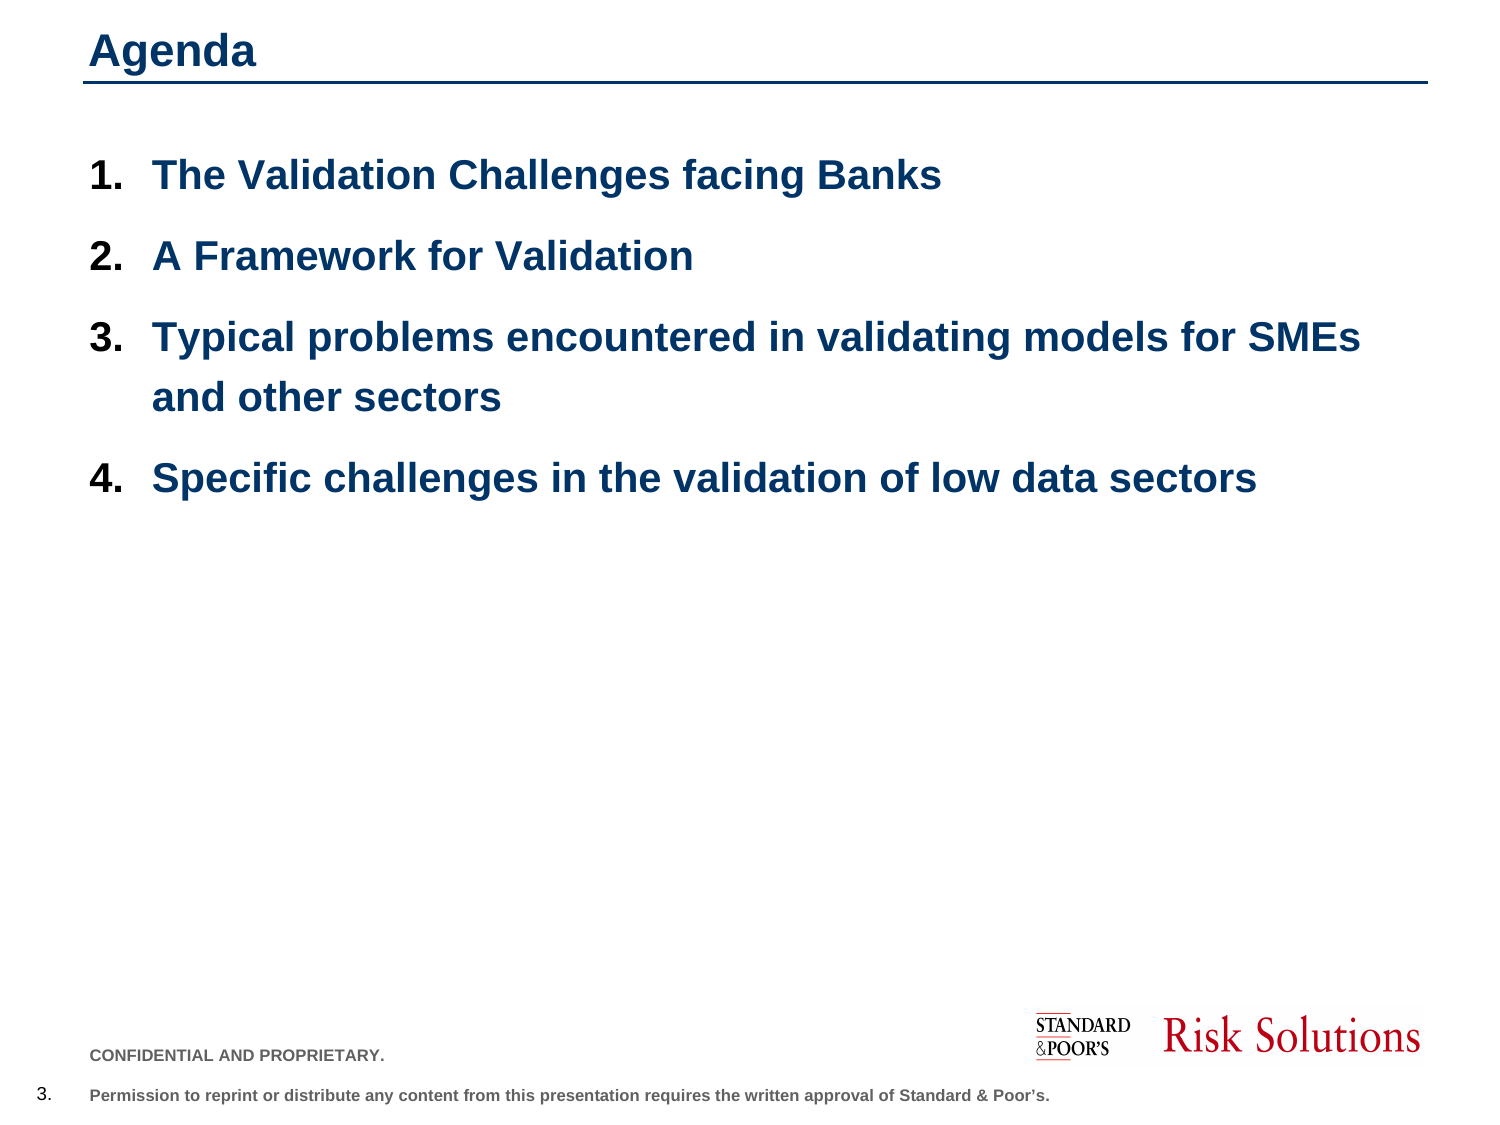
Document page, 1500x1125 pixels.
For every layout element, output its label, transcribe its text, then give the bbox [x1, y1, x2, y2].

title Agenda [73, 8, 1429, 85]
picture [1029, 1004, 1424, 1067]
list The Validation Challenges facing Banks A Framework for Validation Typical problems encountered in validating models for SMEs and other sectors Specific challenges in the validation of low data sectors [74, 130, 1426, 982]
